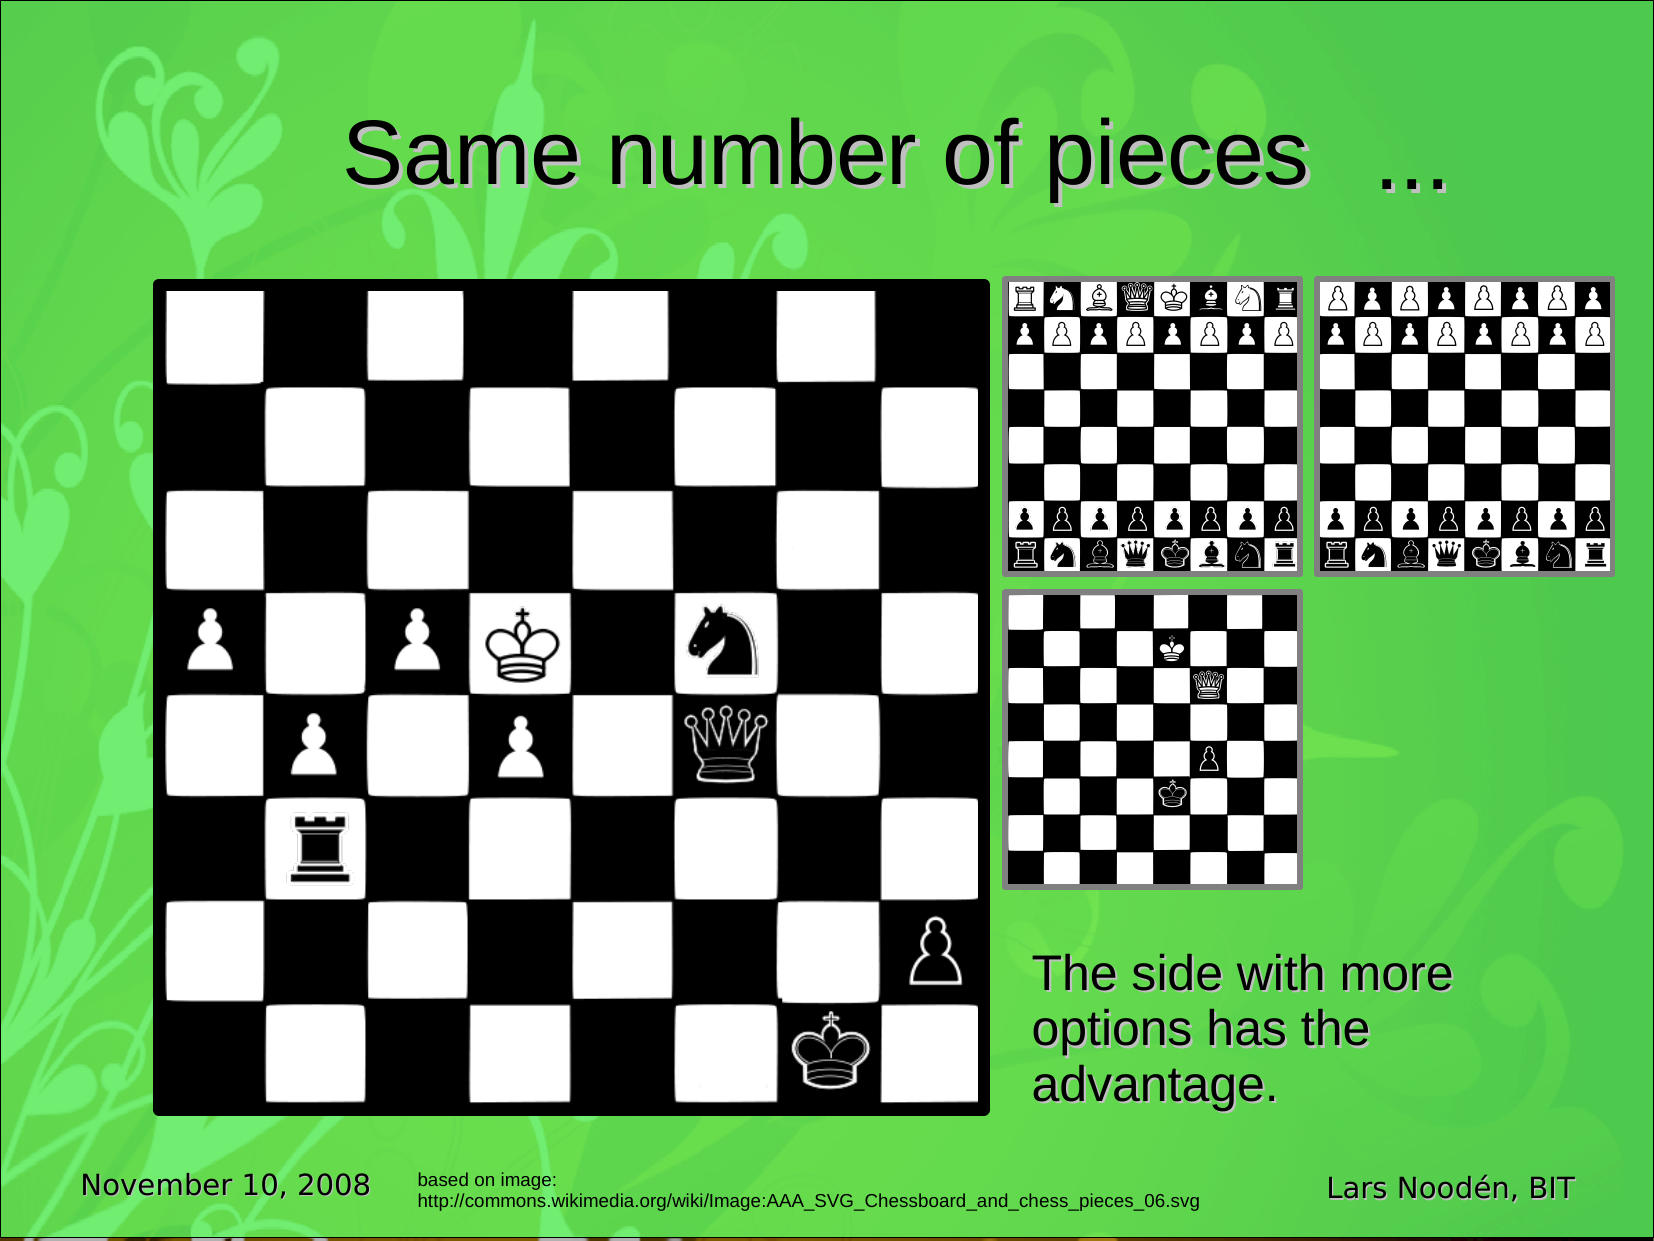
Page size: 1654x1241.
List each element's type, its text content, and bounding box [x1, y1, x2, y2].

picture [1320, 282, 1610, 571]
picture [1008, 282, 1297, 571]
picture [160, 280, 988, 1108]
text_box [158, 284, 984, 1110]
text_box based on image: http://commons.wikimedia.org/wiki/Image:AAA_SVG_Chessboard_and_chess_pieces_06.svg [402, 1162, 1336, 1220]
text_box The side with more options has the advantage. [1016, 937, 1613, 1121]
picture [1008, 595, 1297, 884]
title Same number of pieces [82, 49, 1571, 257]
text_box ... [1372, 106, 1453, 210]
